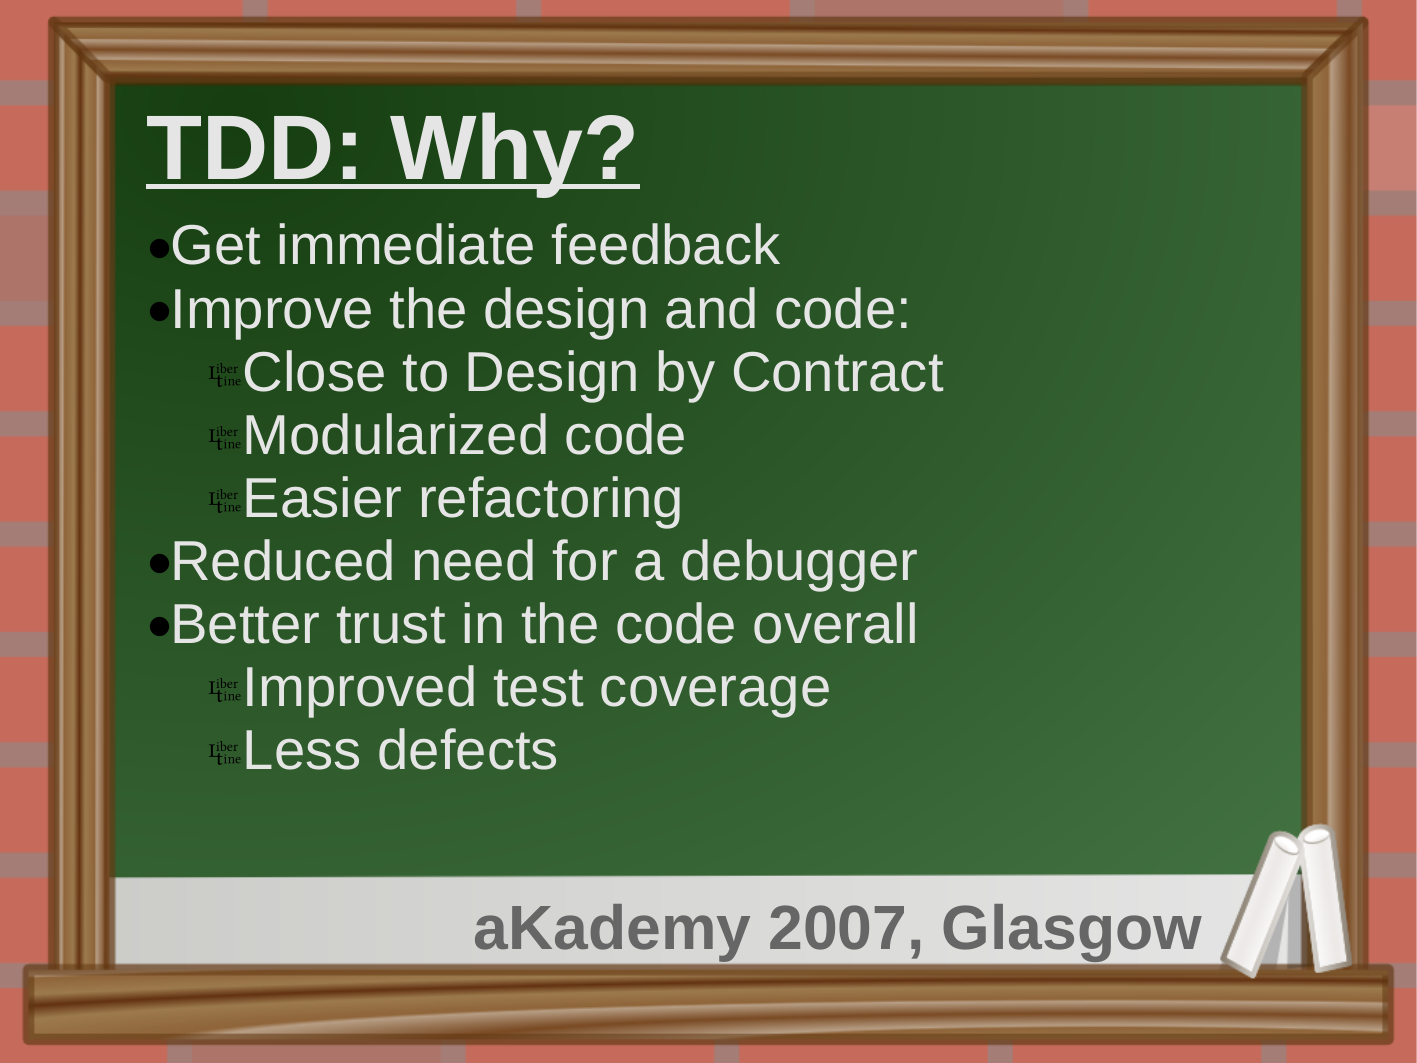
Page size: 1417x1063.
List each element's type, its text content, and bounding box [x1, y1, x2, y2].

text_box TDD: Why? [131, 88, 1313, 207]
text_box Get immediate feedback Improve the design and code: Close to Design by Contract Modularized code Easier refactoring Reduced need for a debugger Better trust in the code overall Improved test coverage Less defects [133, 206, 1287, 863]
picture [0, 0, 1417, 1063]
